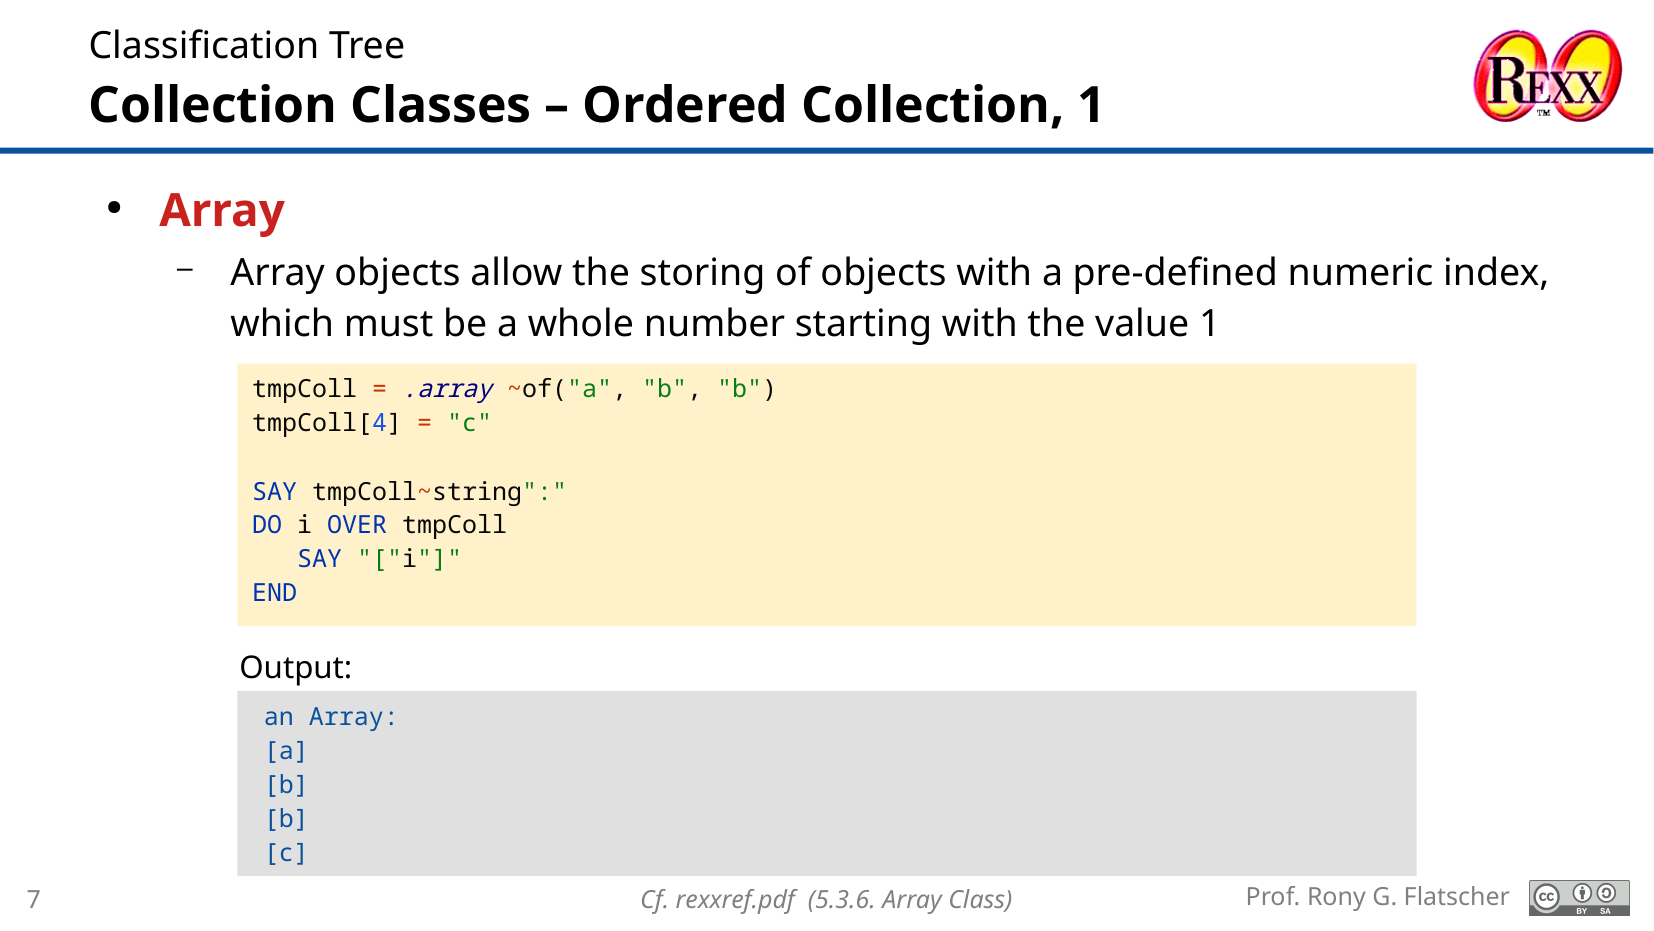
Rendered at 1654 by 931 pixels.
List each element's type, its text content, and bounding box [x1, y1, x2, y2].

text_box tmpColl = .array ~of("a", "b", "b") tmpColl[4] = "c" SAY tmpColl~string":" DO i OVER tmpColl SAY "["i"]" END [237, 363, 1417, 627]
text_box an Array: [a] [b] [b] [c] [237, 691, 1417, 870]
text_box Cf. rexxref.pdf (5.3.6. Array Class) [0, 874, 1654, 922]
title Collection Classes – Ordered Collection, 1 [29, 59, 1654, 148]
list Array Array objects allow the storing of objects with a pre-defined numeric index, which must be a whole number starting with the value 1 [88, 177, 1577, 857]
title Classification Tree [29, 0, 1654, 59]
text_box Output: [224, 637, 390, 694]
